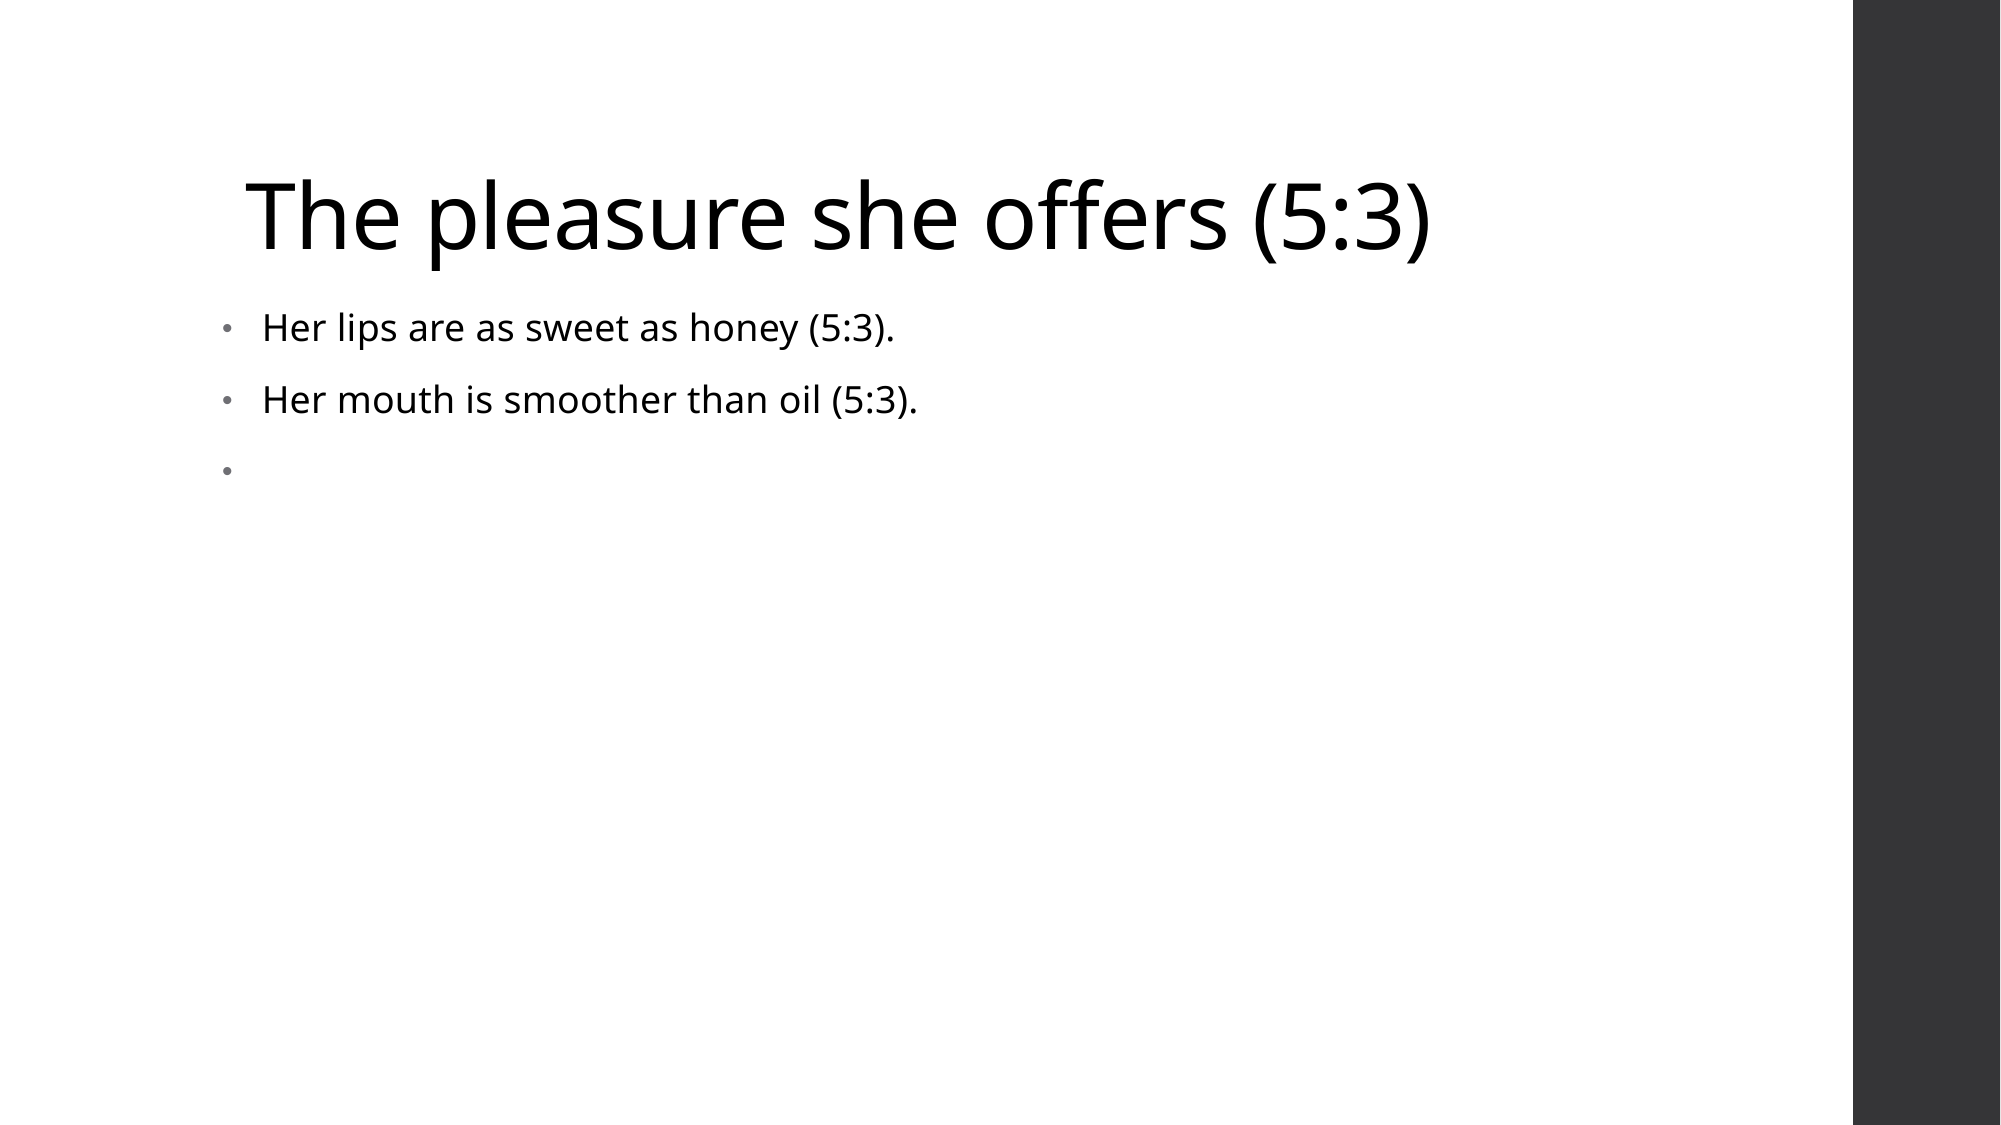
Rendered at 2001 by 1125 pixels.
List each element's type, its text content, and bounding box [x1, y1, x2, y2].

title The pleasure she offers (5:3) [206, 60, 1797, 278]
list Her lips are as sweet as honey (5:3). Her mouth is smoother than oil (5:3). [206, 299, 1617, 1014]
